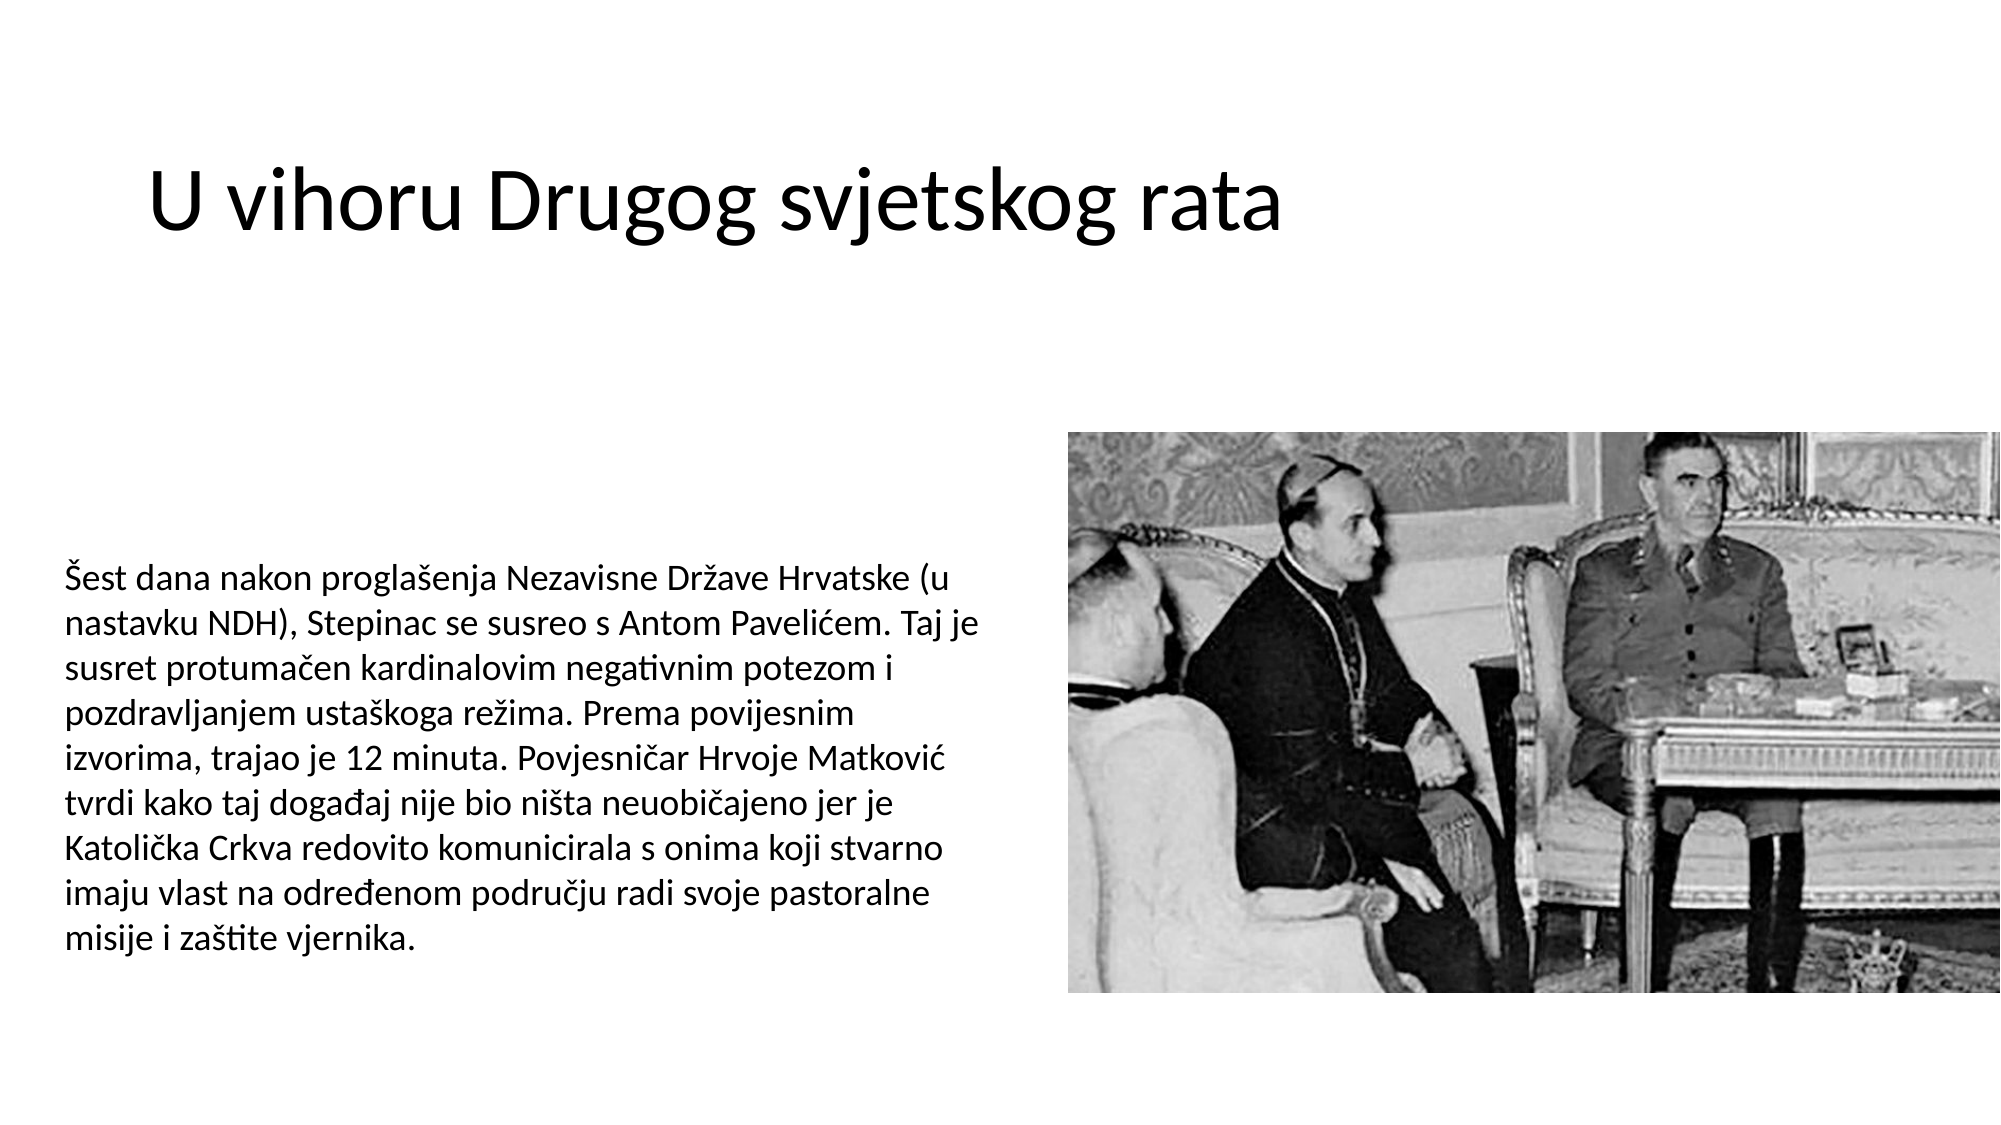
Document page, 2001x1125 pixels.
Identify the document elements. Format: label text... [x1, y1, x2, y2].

picture [1068, 432, 2000, 993]
text_box Šest dana nakon proglašenja Nezavisne Države Hrvatske (u nastavku NDH), Stepinac se susreo s Antom Pavelićem. Taj je susret protumačen kardinalovim negativnim potezom i pozdravljanjem ustaškoga režima. Prema povijesnim izvorima, trajao je 12 minuta. Povjesničar Hrvoje Matković tvrdi kako taj događaj nije bio ništa neuobičajeno jer je Katolička Crkva redovito komunicirala s onima koji stvarno imaju vlast na određenom području radi svoje pastoralne misije i zaštite vjernika. [49, 545, 1014, 970]
text_box U vihoru Drugog svjetskog rata [132, 130, 1561, 258]
